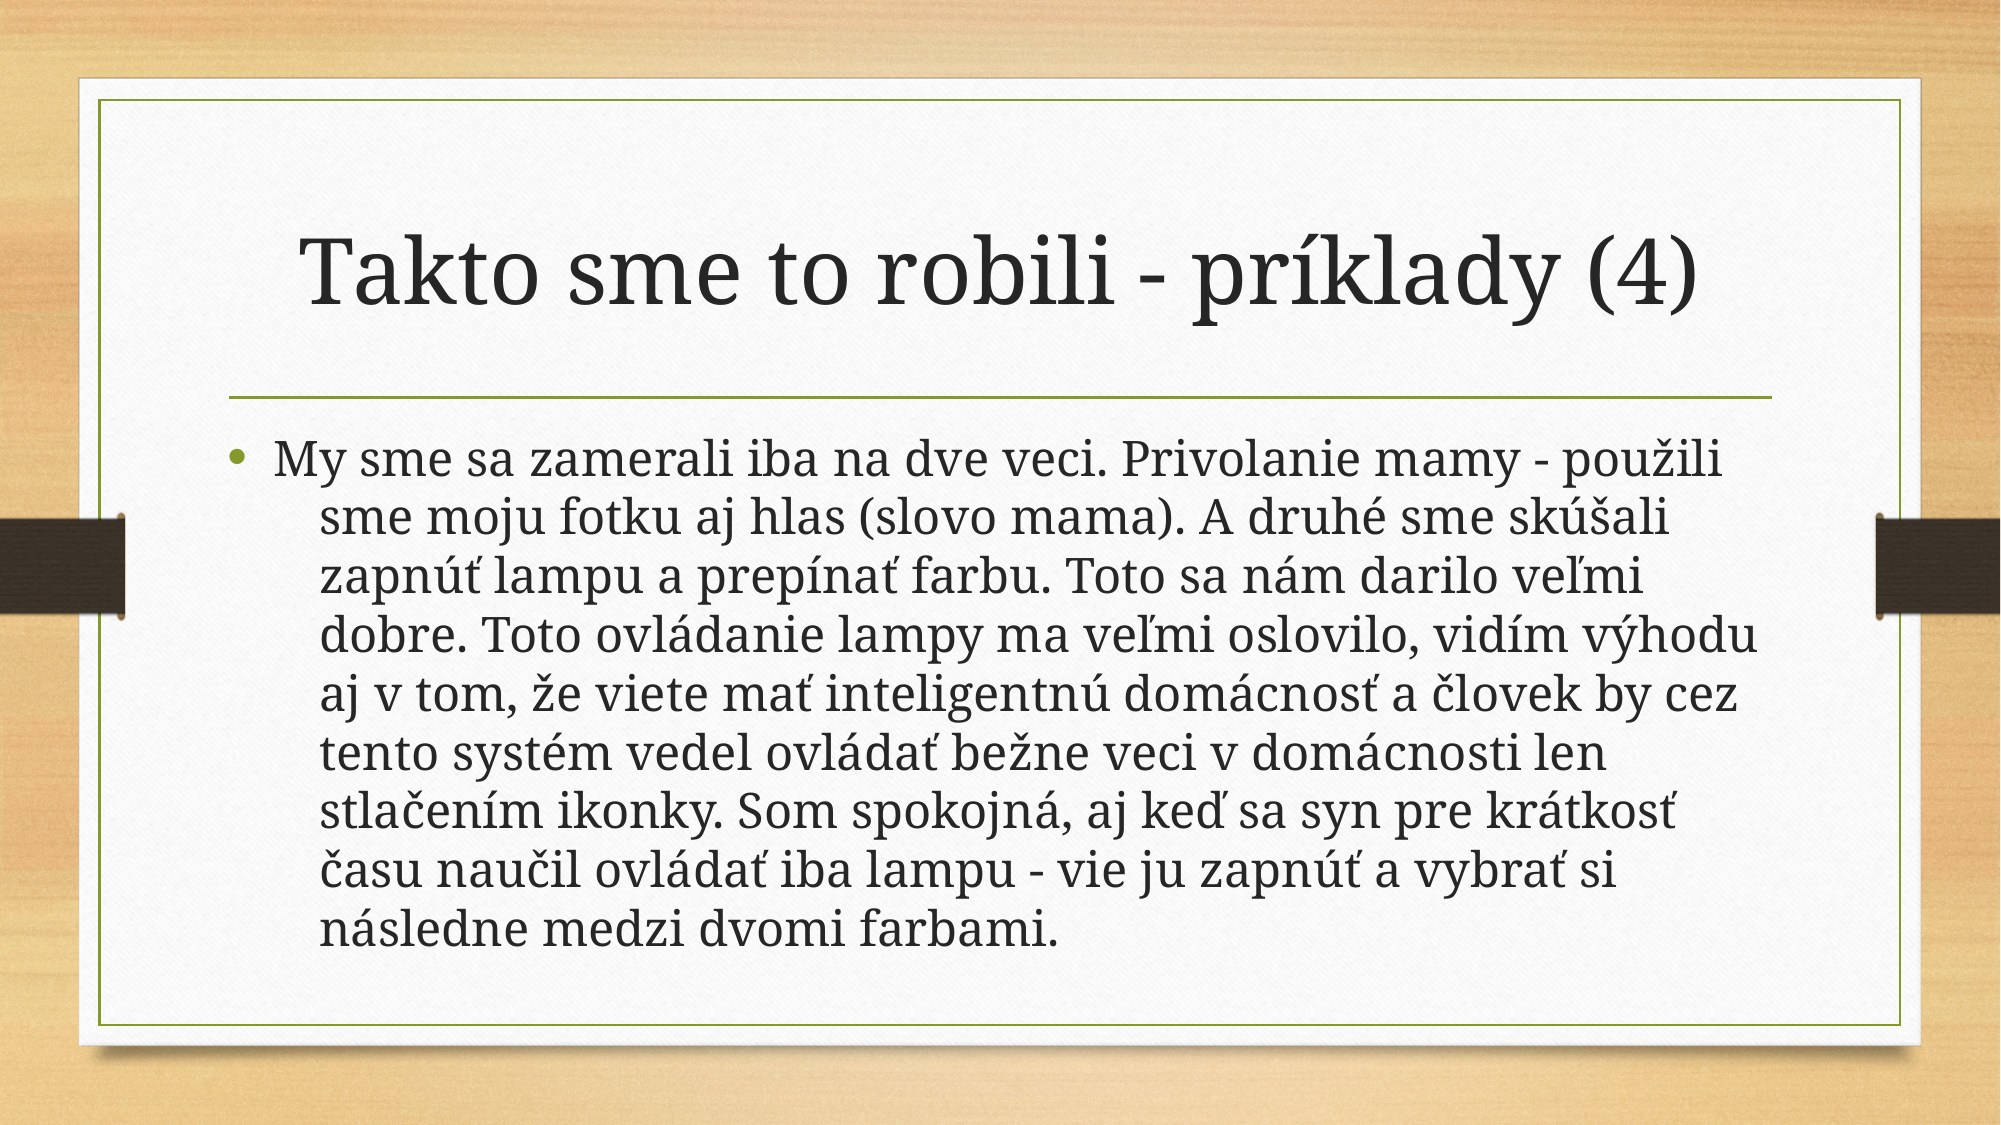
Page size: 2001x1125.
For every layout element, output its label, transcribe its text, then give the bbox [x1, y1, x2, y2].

list My sme sa zamerali iba na dve veci. Privolanie mamy - použili sme moju fotku aj hlas (slovo mama). A druhé sme skúšali zapnúť lampu a prepínať farbu. Toto sa nám darilo veľmi dobre. Toto ovládanie lampy ma veľmi oslovilo, vidím výhodu aj v tom, že viete mať inteligentnú domácnosť a človek by cez tento systém vedel ovládať bežne veci v domácnosti len stlačením ikonky. Som spokojná, aj keď sa syn pre krátkosť času naučil ovládať iba lampu - vie ju zapnúť a vybrať si následne medzi dvomi farbami. [212, 419, 1788, 964]
title Takto sme to robili - príklady (4) [212, 161, 1788, 376]
